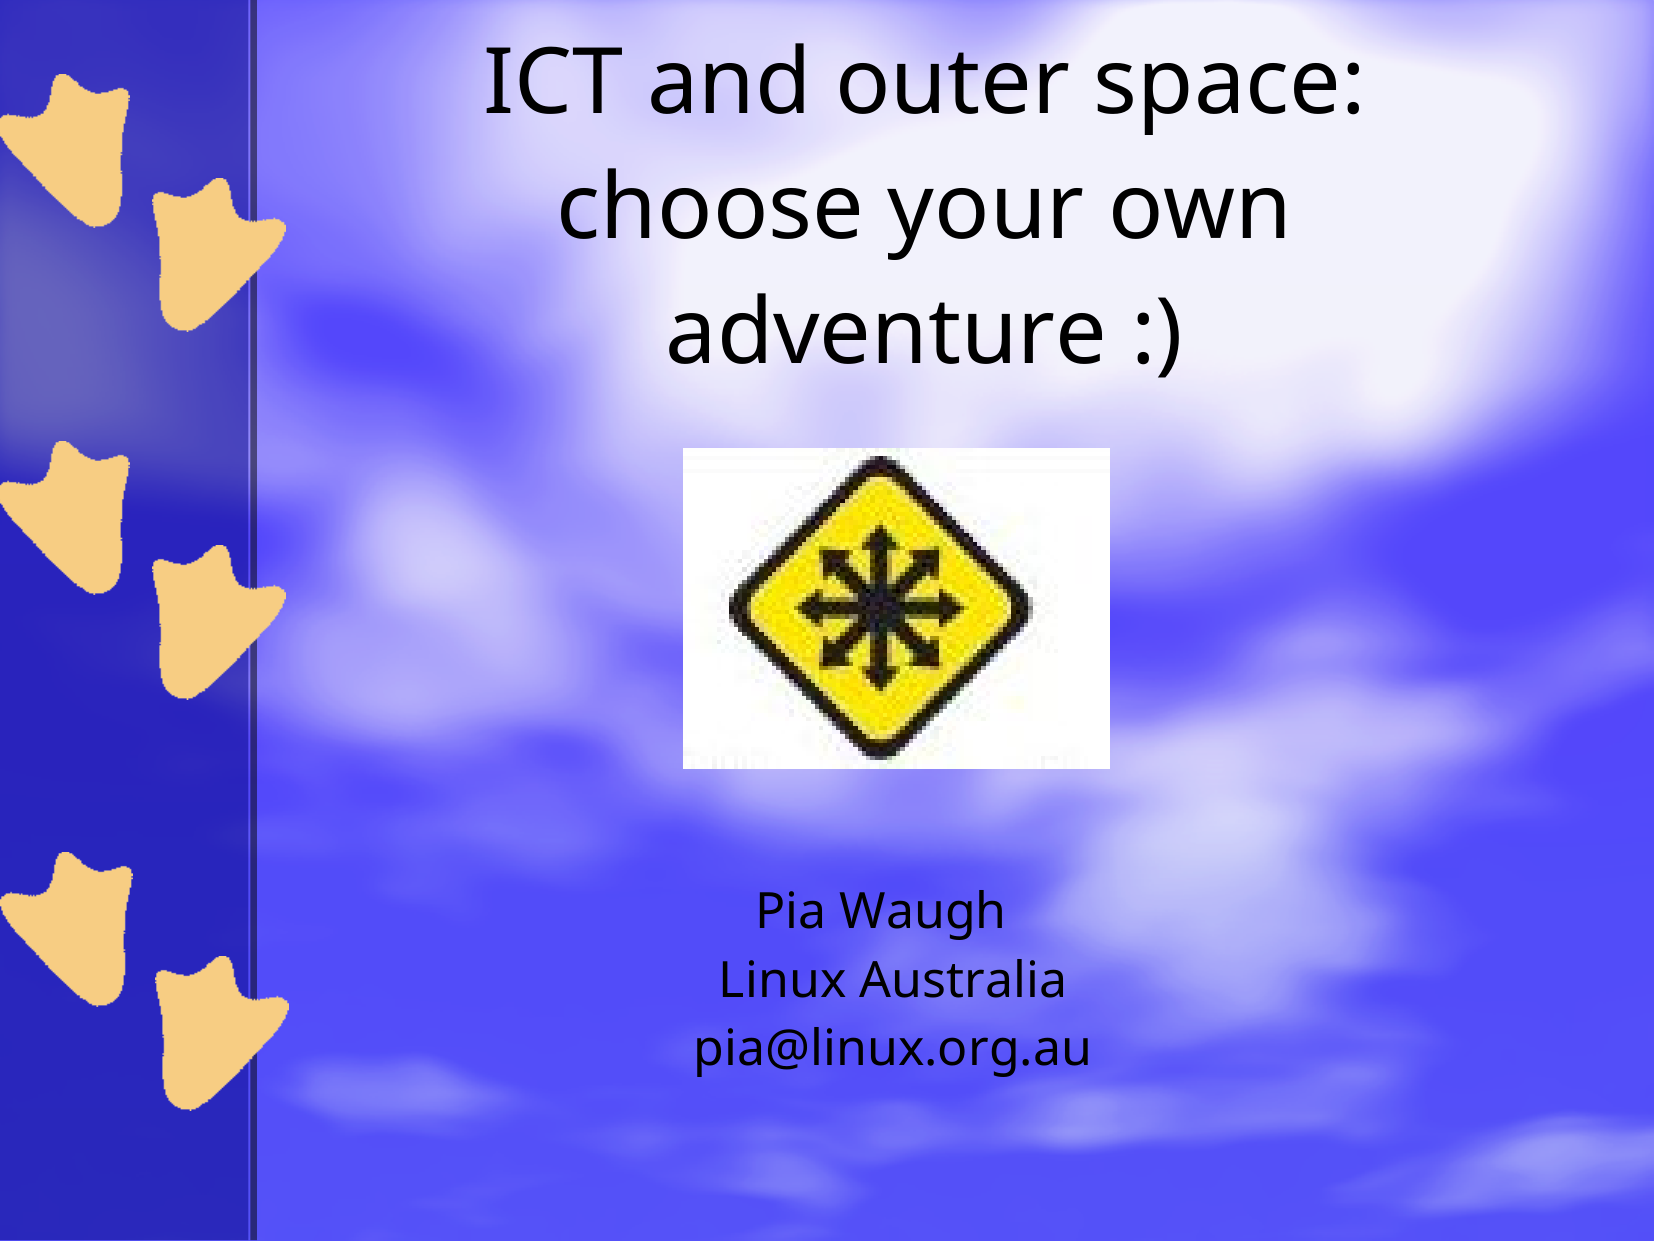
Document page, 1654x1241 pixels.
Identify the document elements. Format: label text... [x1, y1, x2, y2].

subtitle Pia Waugh Linux Australia pia@linux.org.au [596, 835, 1131, 1121]
picture [152, 545, 286, 700]
picture [155, 956, 289, 1111]
picture [0, 441, 130, 595]
title Drawn to the penguin: Socially responsible software [257, 0, 1653, 1104]
picture [152, 178, 286, 332]
title ICT and outer space: choose your own adventure :) [298, 0, 1552, 407]
picture [0, 74, 130, 228]
picture [0, 852, 133, 1007]
picture [683, 448, 1110, 769]
